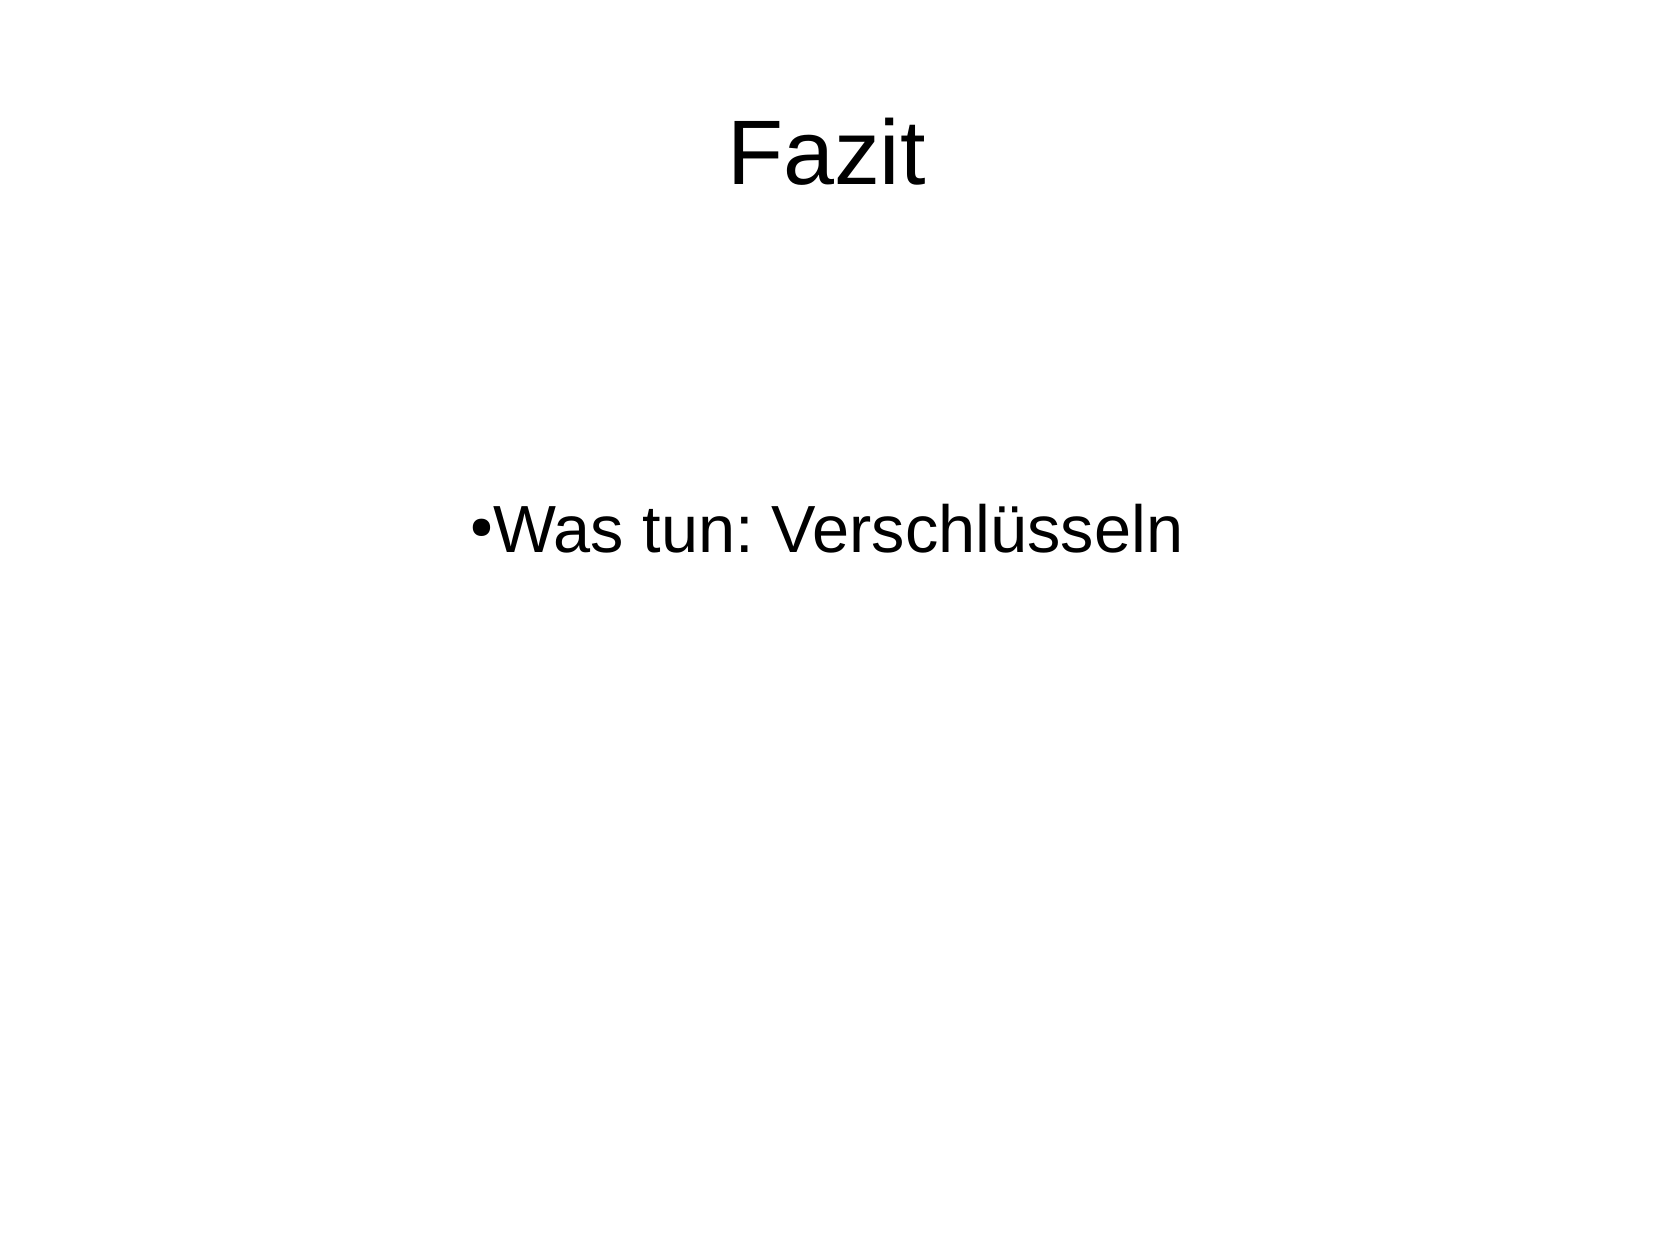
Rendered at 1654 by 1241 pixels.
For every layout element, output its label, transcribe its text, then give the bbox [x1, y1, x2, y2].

title Fazit [82, 49, 1571, 257]
subtitle Was tun: Verschlüsseln [82, 257, 1571, 1010]
